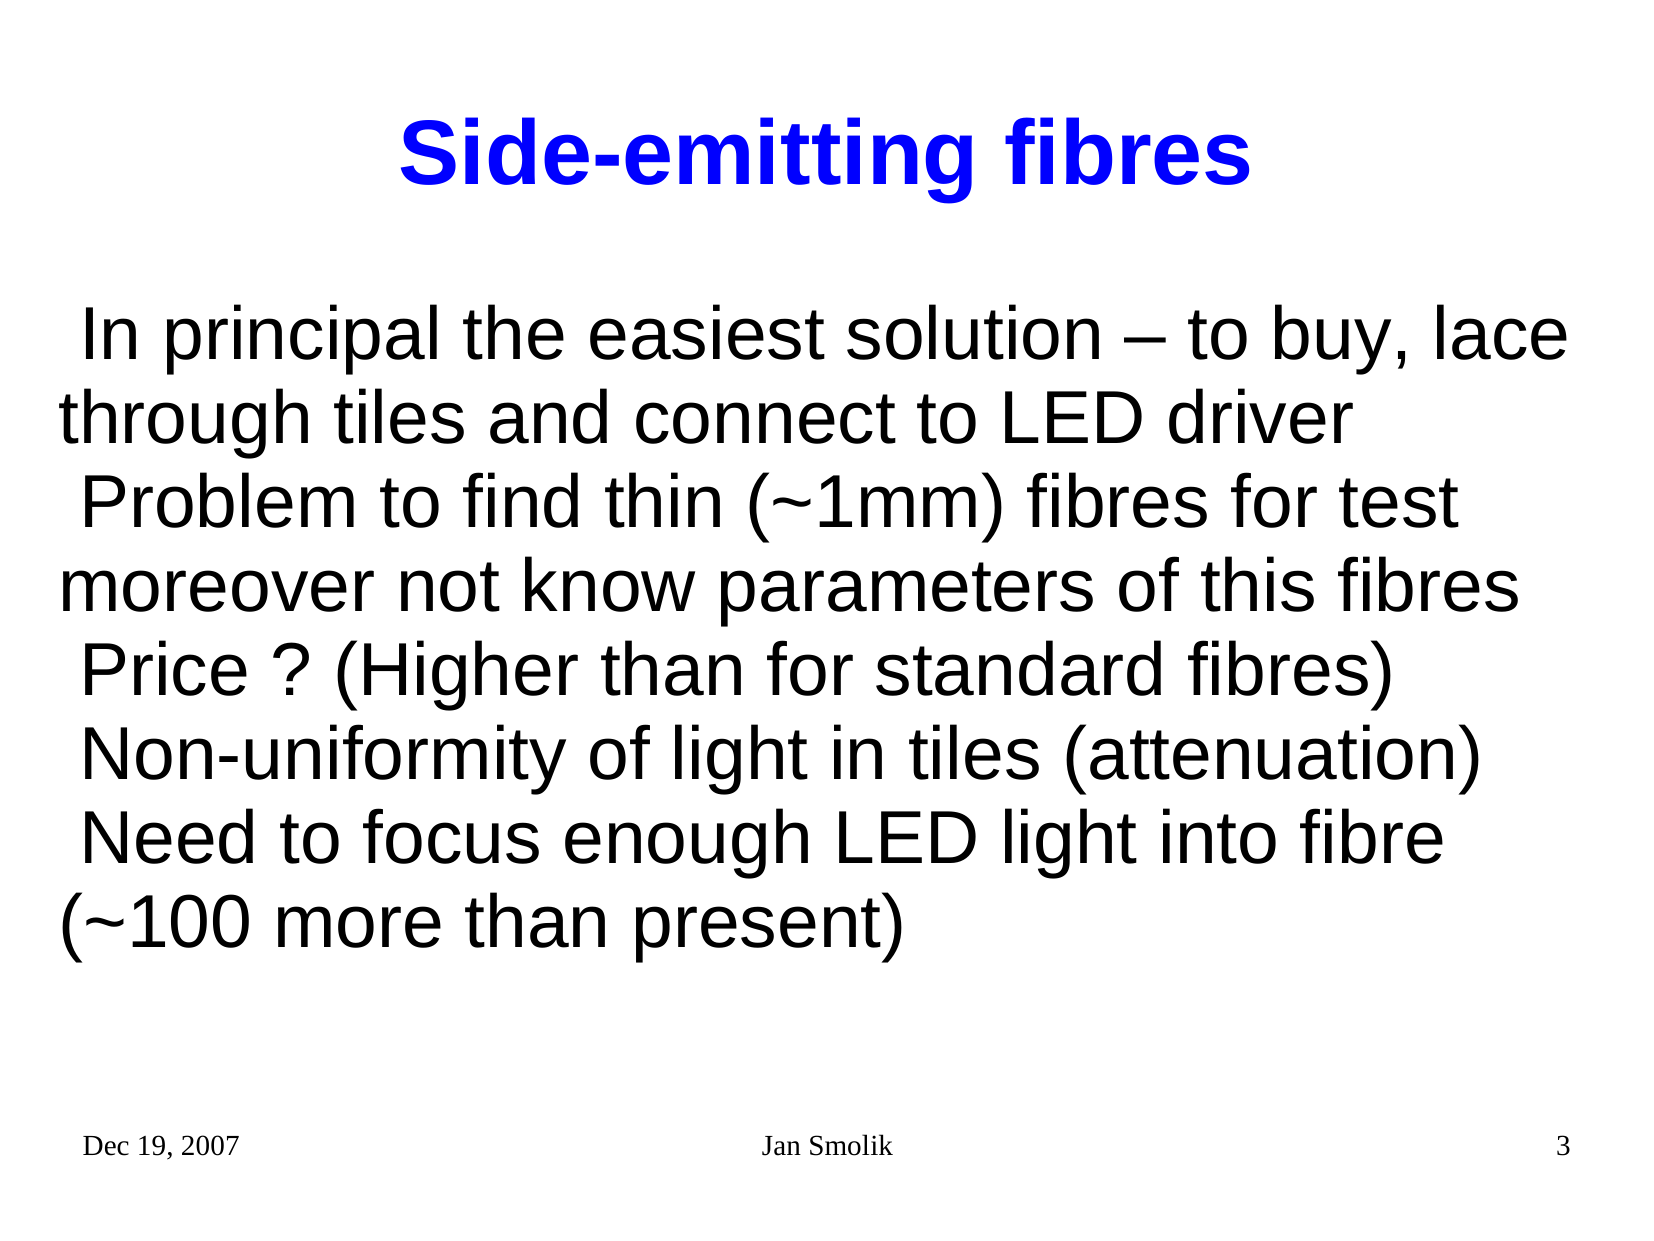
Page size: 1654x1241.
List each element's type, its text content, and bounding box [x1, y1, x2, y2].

text_box In principal the easiest solution – to buy, lace through tiles and connect to LED driver Problem to find thin (~1mm) fibres for test moreover not know parameters of this fibres Price ? (Higher than for standard fibres) Non-uniformity of light in tiles (attenuation) Need to focus enough LED light into fibre (~100 more than present) [43, 284, 1615, 1088]
title Side-emitting fibres [82, 49, 1571, 257]
